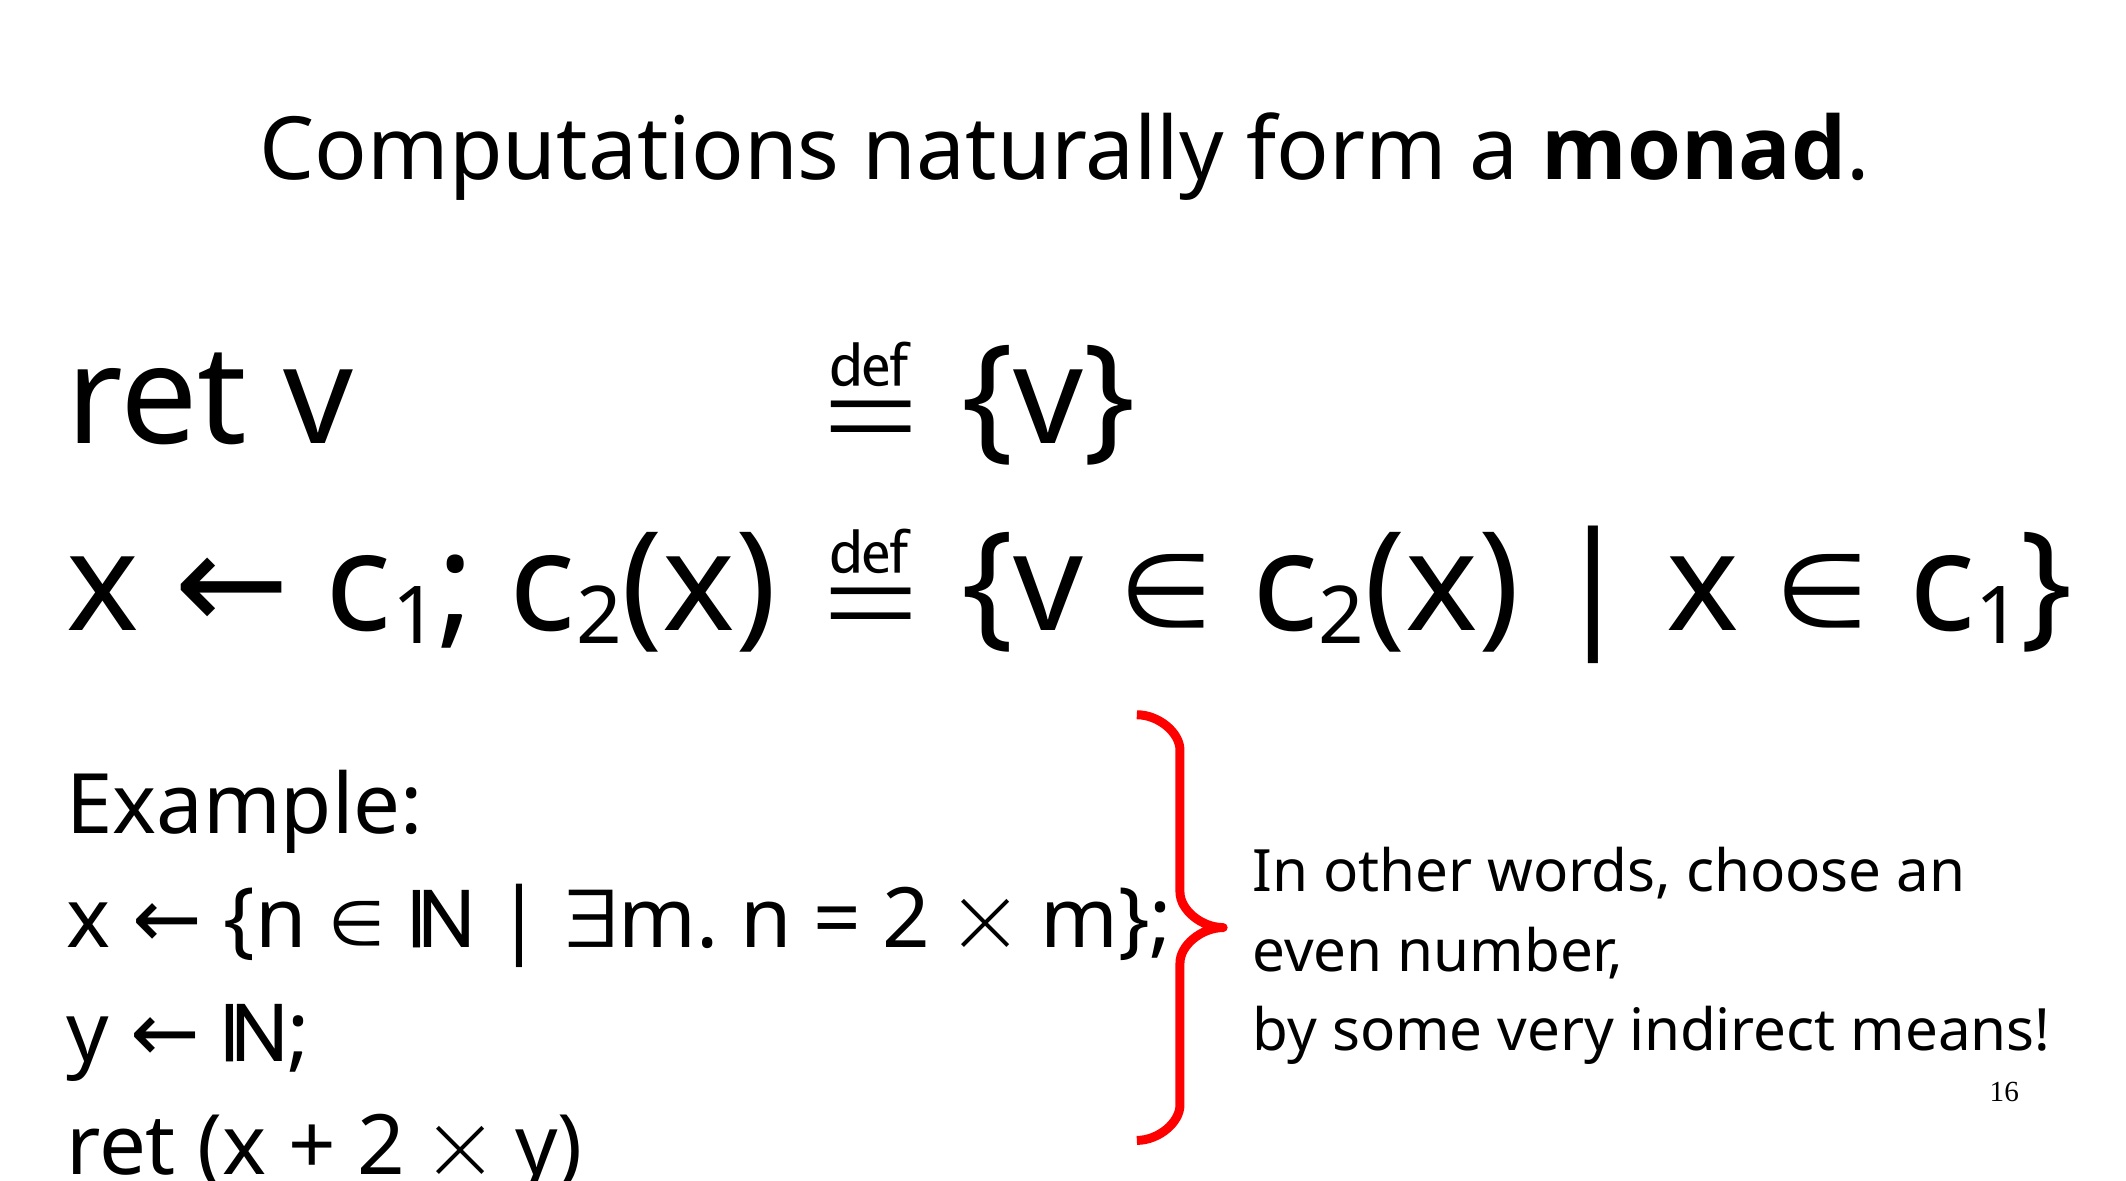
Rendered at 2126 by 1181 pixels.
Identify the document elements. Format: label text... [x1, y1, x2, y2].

title Computations naturally form a monad. [60, 47, 2071, 245]
text_box In other words, choose an even number, by some very indirect means! [1237, 822, 2077, 1042]
text_box ret v ≝ {v} x ← c1; c2(x) ≝ {v ∈ c2(x) | x ∈ c1} Example: x ← {n ∈ ℕ | ∃m. n = 2 × m}; y ← ℕ; ret (x + 2 × y) [51, 289, 2062, 1152]
